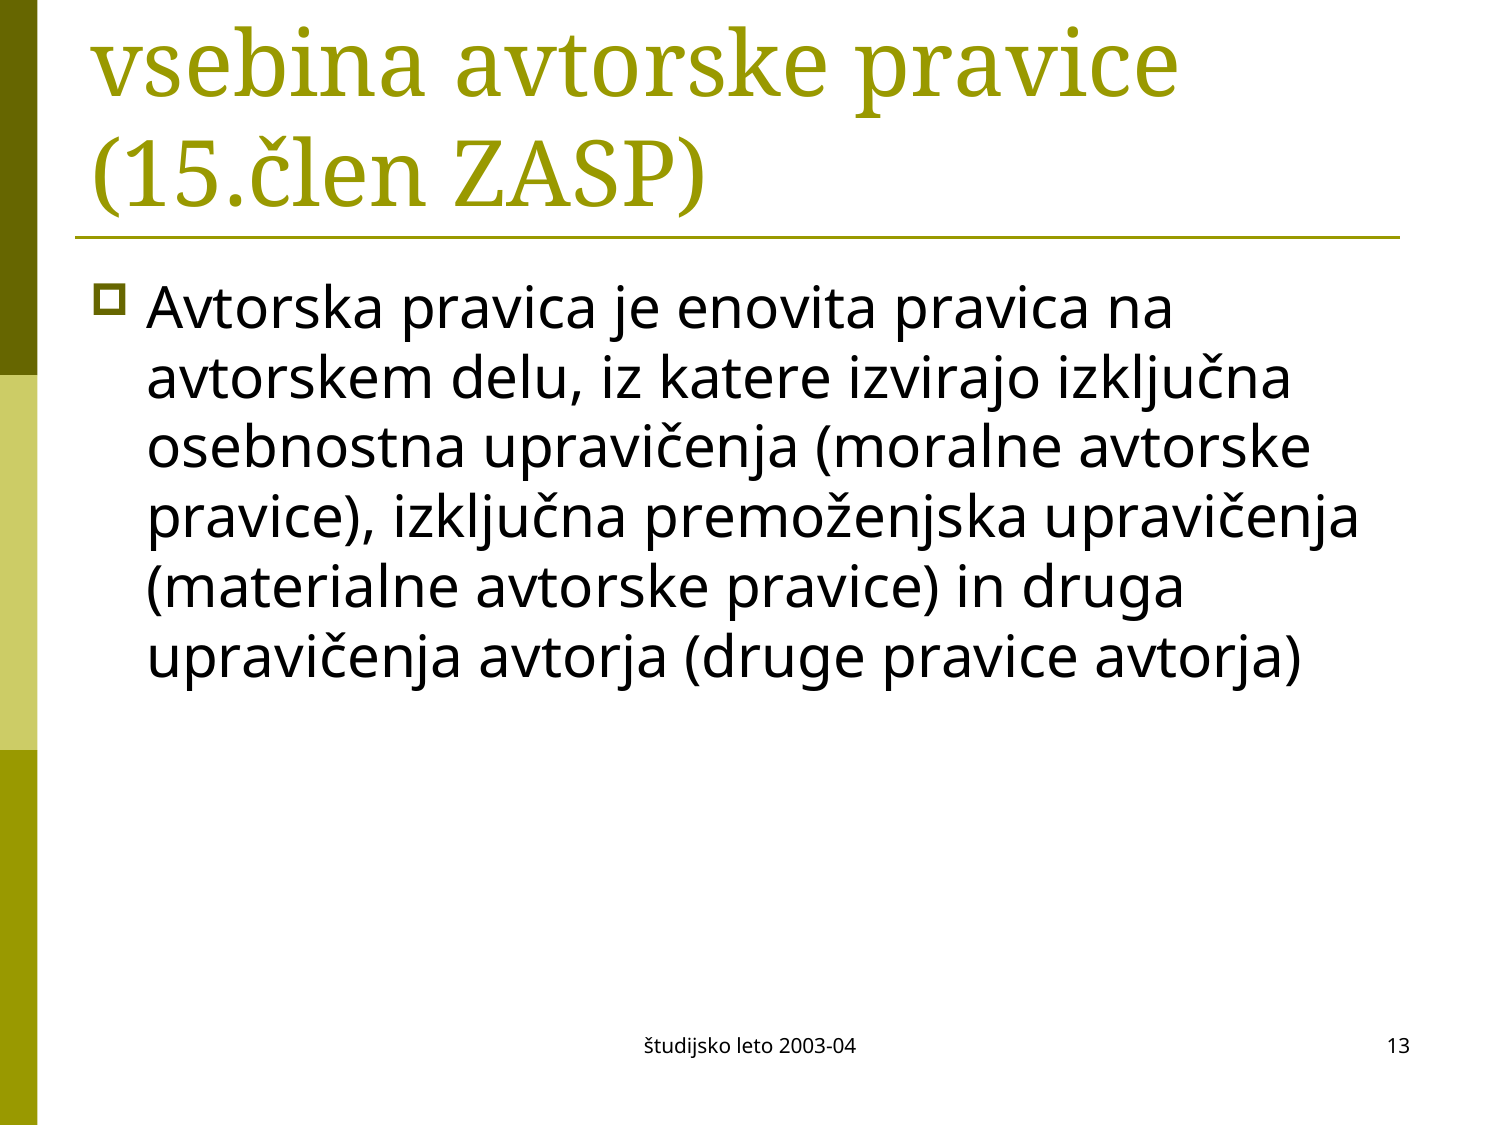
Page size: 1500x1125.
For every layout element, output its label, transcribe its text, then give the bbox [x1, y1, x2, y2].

text_box študijsko leto 2003-04 [512, 1025, 988, 1101]
title vsebina avtorske pravice (15.člen ZASP) [75, 0, 1426, 233]
list Avtorska pravica je enovita pravica na avtorskem delu, iz katere izvirajo izključna osebnostna upravičenja (moralne avtorske pravice), izključna premoženjska upravičenja (materialne avtorske pravice) in druga upravičenja avtorja (druge pravice avtorja) [75, 262, 1426, 1006]
text_box <number> [1074, 1025, 1426, 1101]
